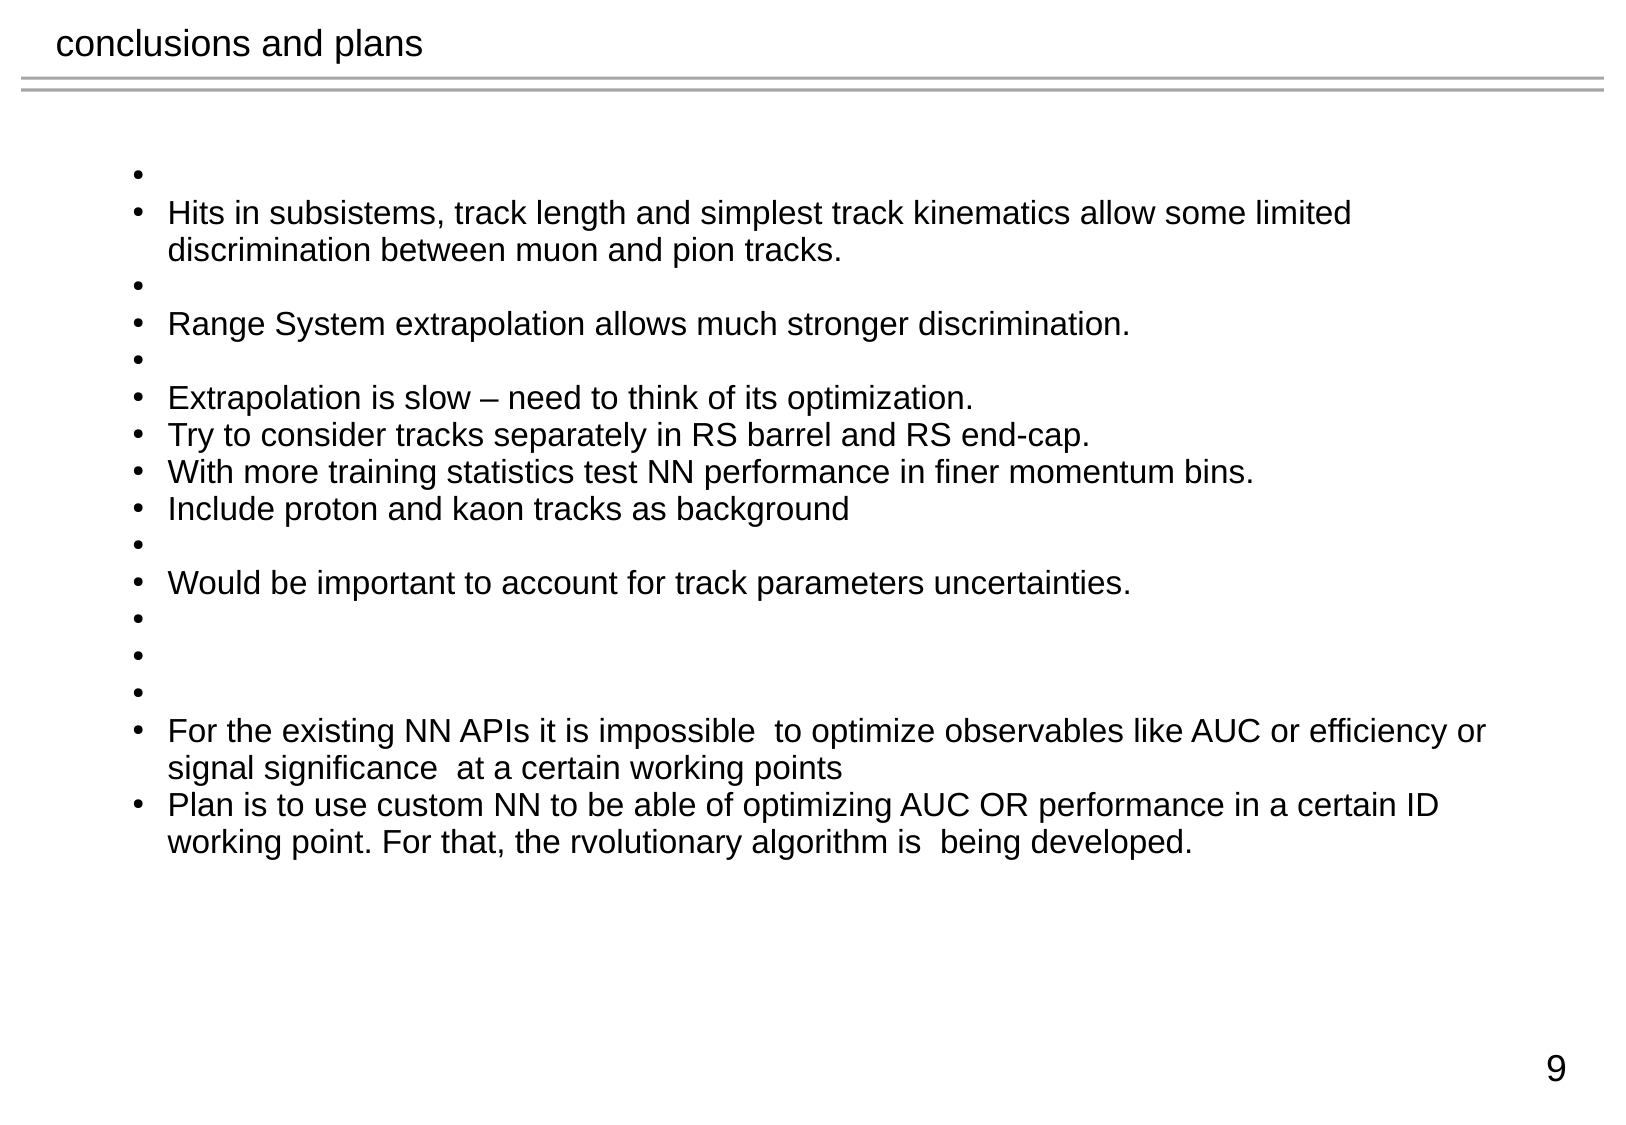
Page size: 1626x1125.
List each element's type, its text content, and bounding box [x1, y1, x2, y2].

text_box Hits in subsistems, track length and simplest track kinematics allow some limited discrimination between muon and pion tracks. Range System extrapolation allows much stronger discrimination. Extrapolation is slow – need to think of its optimization. Try to consider tracks separately in RS barrel and RS end-cap. With more training statistics test NN performance in finer momentum bins. Include proton and kaon tracks as background Would be important to account for track parameters uncertainties. For the existing NN APIs it is impossible to optimize observables like AUC or efficiency or signal significance at a certain working points Plan is to use custom NN to be able of optimizing AUC OR performance in a certain ID working point. For that, the rvolutionary algorithm is being developed. [117, 149, 1546, 943]
text_box conclusions and plans [40, 15, 583, 72]
text_box <number> [1531, 1039, 1625, 1111]
